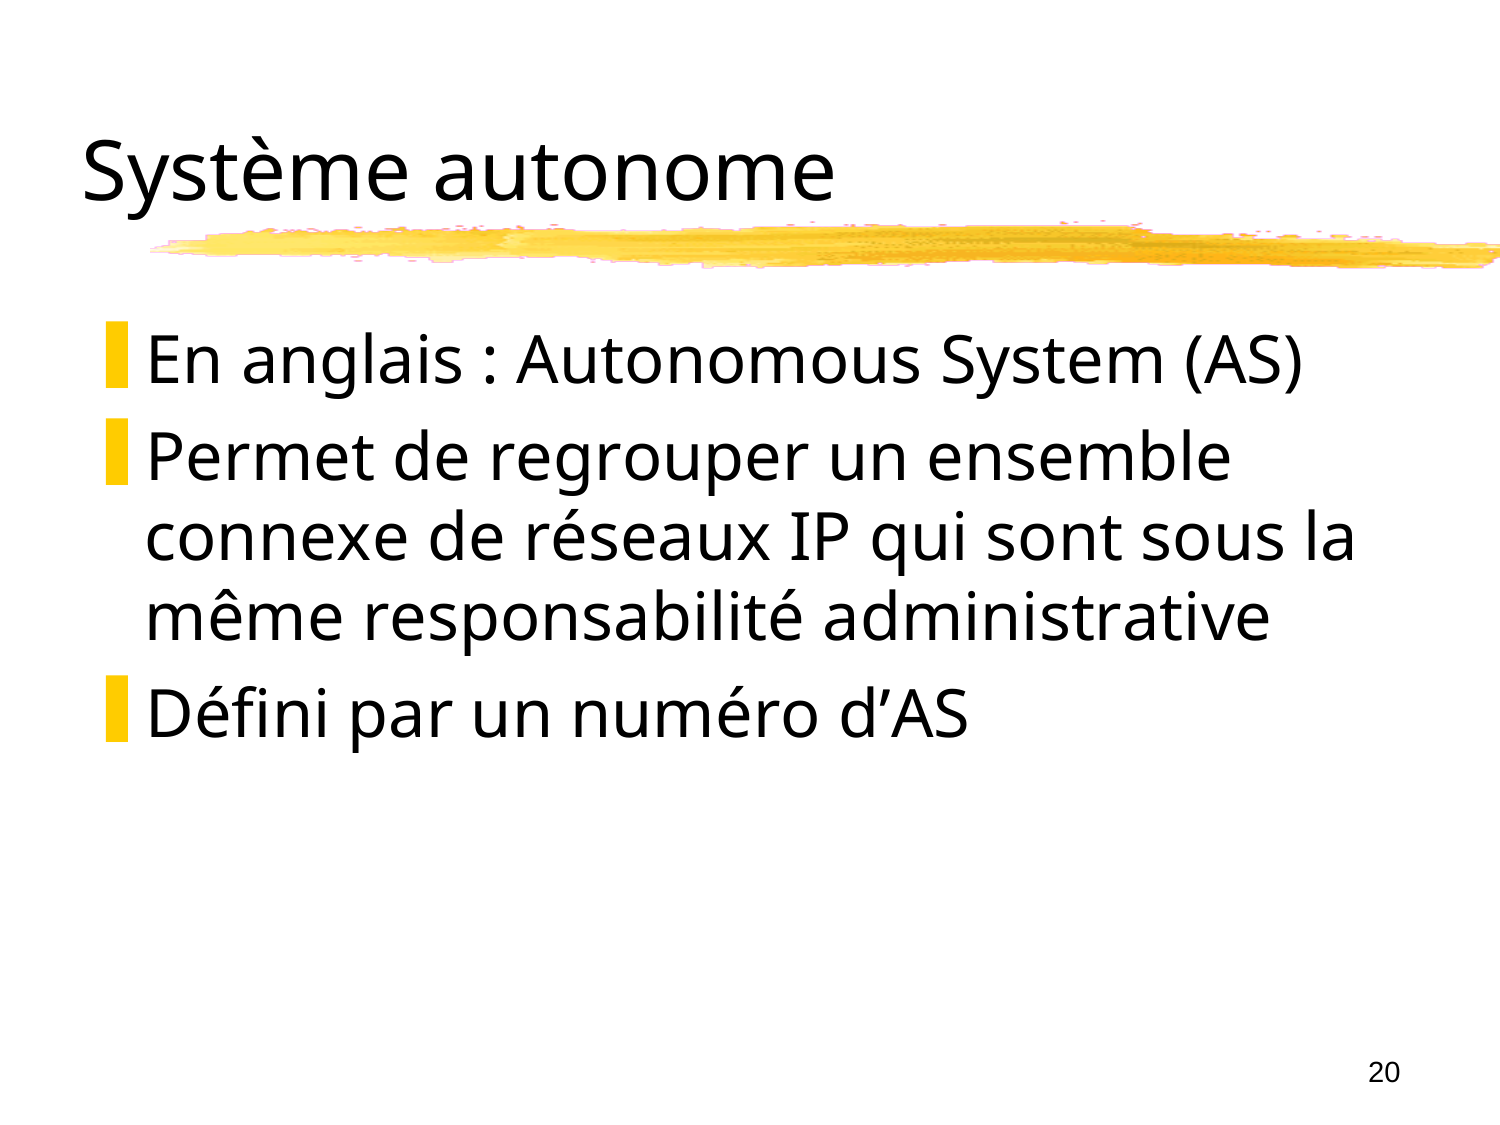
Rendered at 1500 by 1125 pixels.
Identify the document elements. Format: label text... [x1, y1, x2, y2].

title Système autonome [66, 37, 1342, 225]
picture [150, 215, 1500, 279]
text_box <number> [1104, 1021, 1416, 1096]
list En anglais : Autonomous System (AS)‏ Permet de regrouper un ensemble connexe de réseaux IP qui sont sous la même responsabilité administrative Défini par un numéro d’AS [74, 309, 1417, 994]
